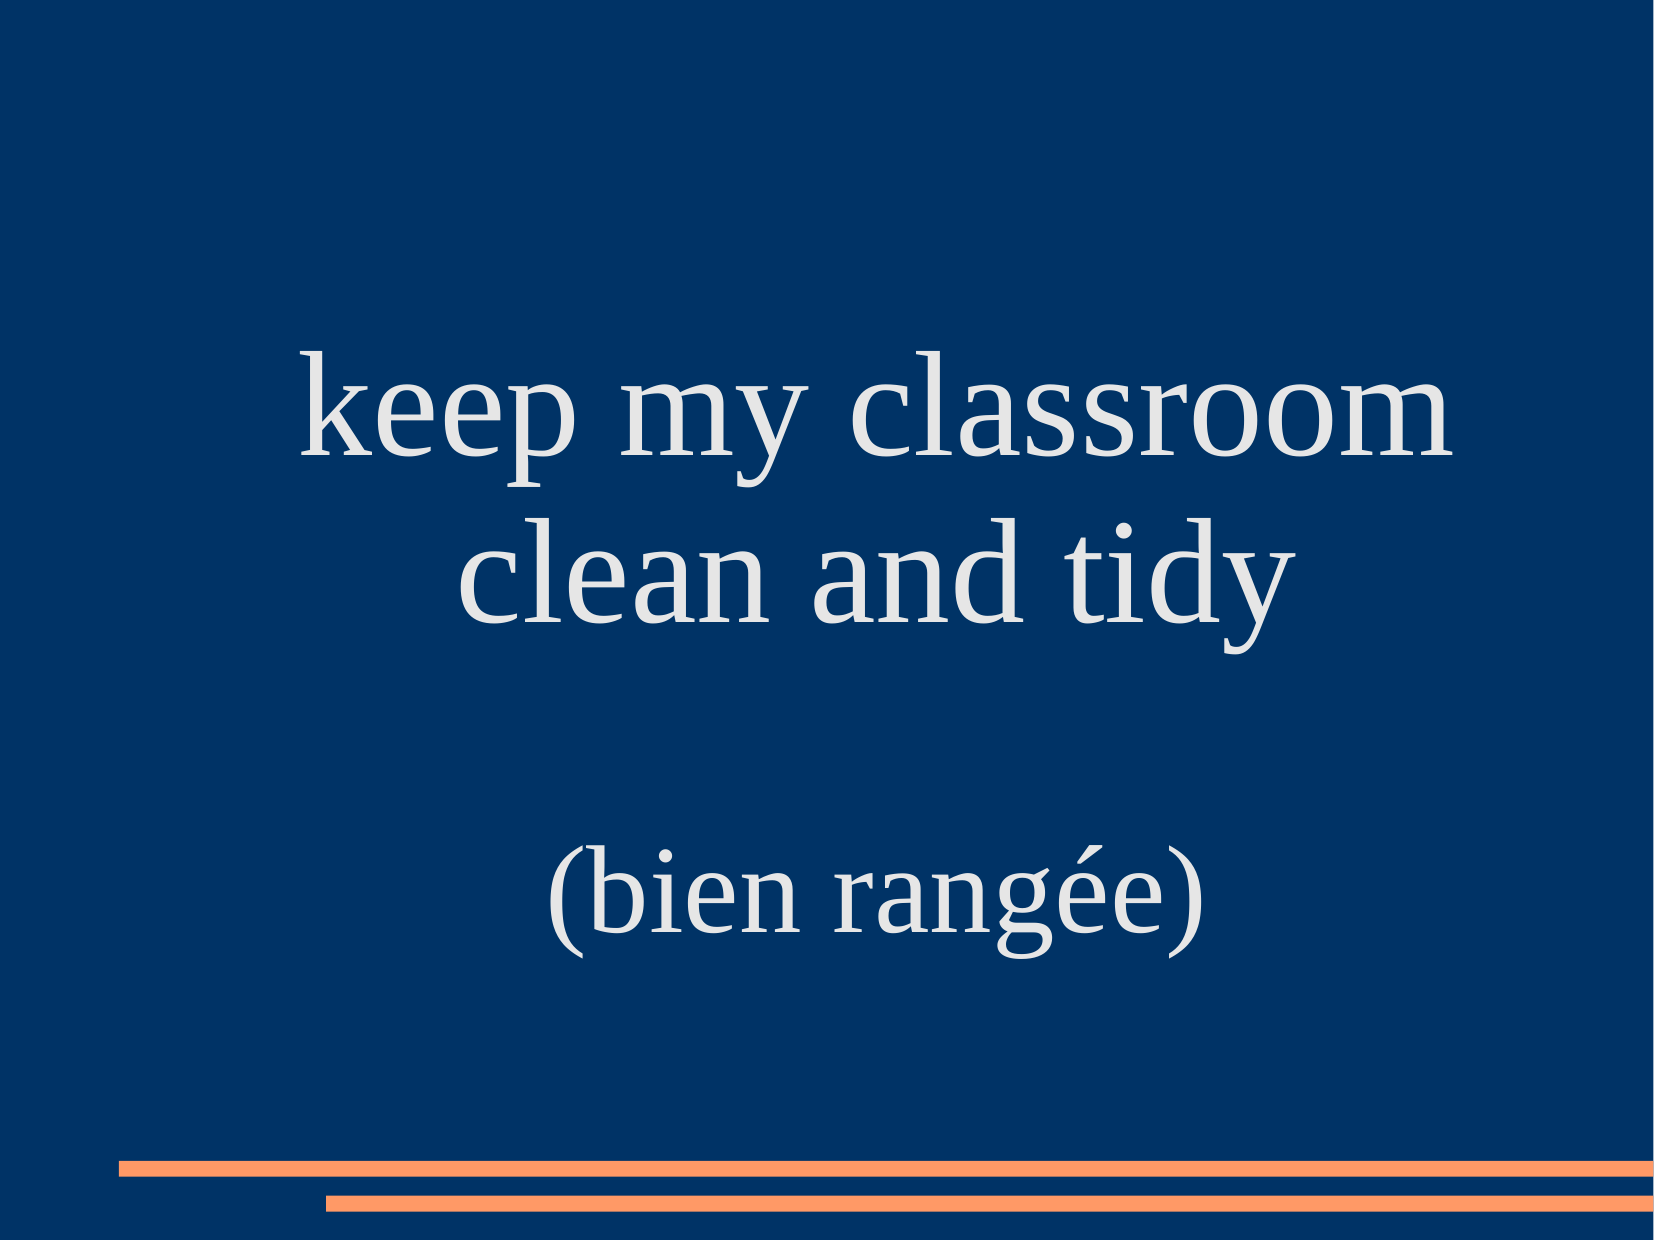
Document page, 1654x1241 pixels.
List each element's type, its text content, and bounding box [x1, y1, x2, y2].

list keep my classroom clean and tidy (bien rangée) [121, 322, 1561, 1132]
